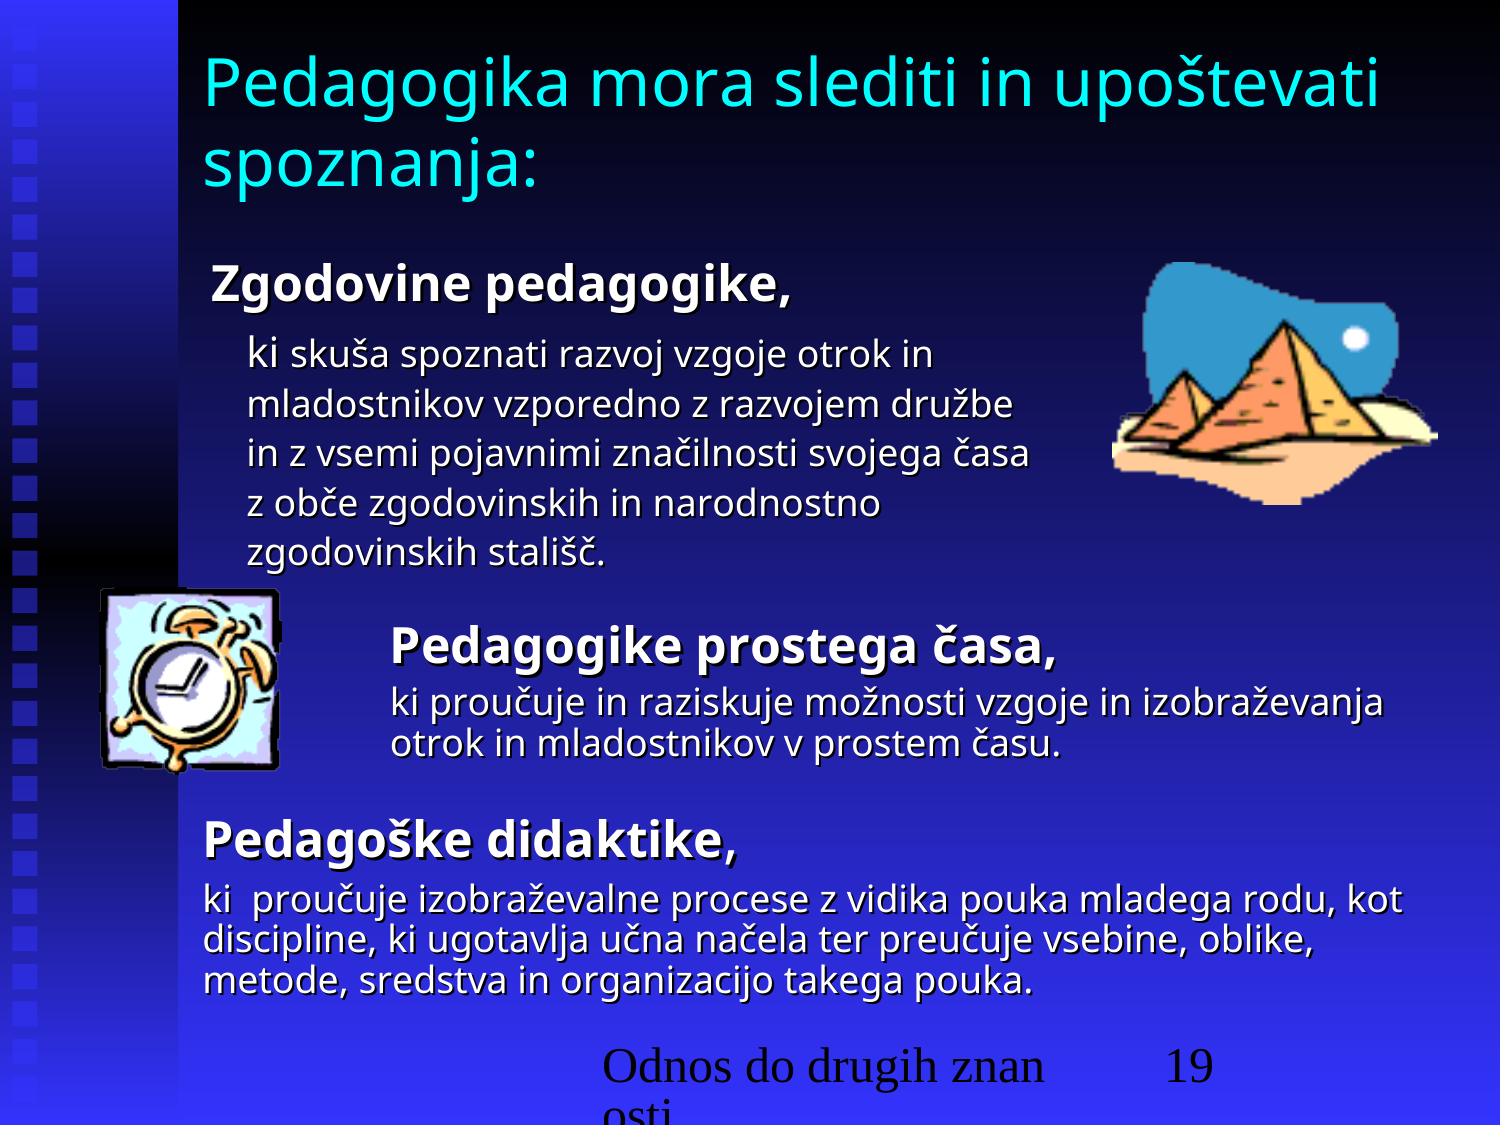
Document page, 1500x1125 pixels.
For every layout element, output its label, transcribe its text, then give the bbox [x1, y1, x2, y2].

picture [99, 587, 282, 775]
text_box Pedagoške didaktike, ki proučuje izobraževalne procese z vidika pouka mladega rodu, kot discipline, ki ugotavlja učna načela ter preučuje vsebine, oblike, metode, sredstva in organizacijo takega pouka. [187, 800, 1463, 1078]
picture [1112, 262, 1438, 505]
title Pedagogika mora slediti in upoštevati spoznanja: [187, 37, 1500, 203]
text_box Pedagogike prostega časa, ki proučuje in raziskuje možnosti vzgoje in izobraževanja otrok in mladostnikov v prostem času. [374, 612, 1476, 773]
list Zgodovine pedagogike, ki skuša spoznati razvoj vzgoje otrok in mladostnikov vzporedno z razvojem družbe in z vsemi pojavnimi značilnosti svojega časa z obče zgodovinskih in narodnostno zgodovinskih stališč. [174, 237, 1050, 563]
